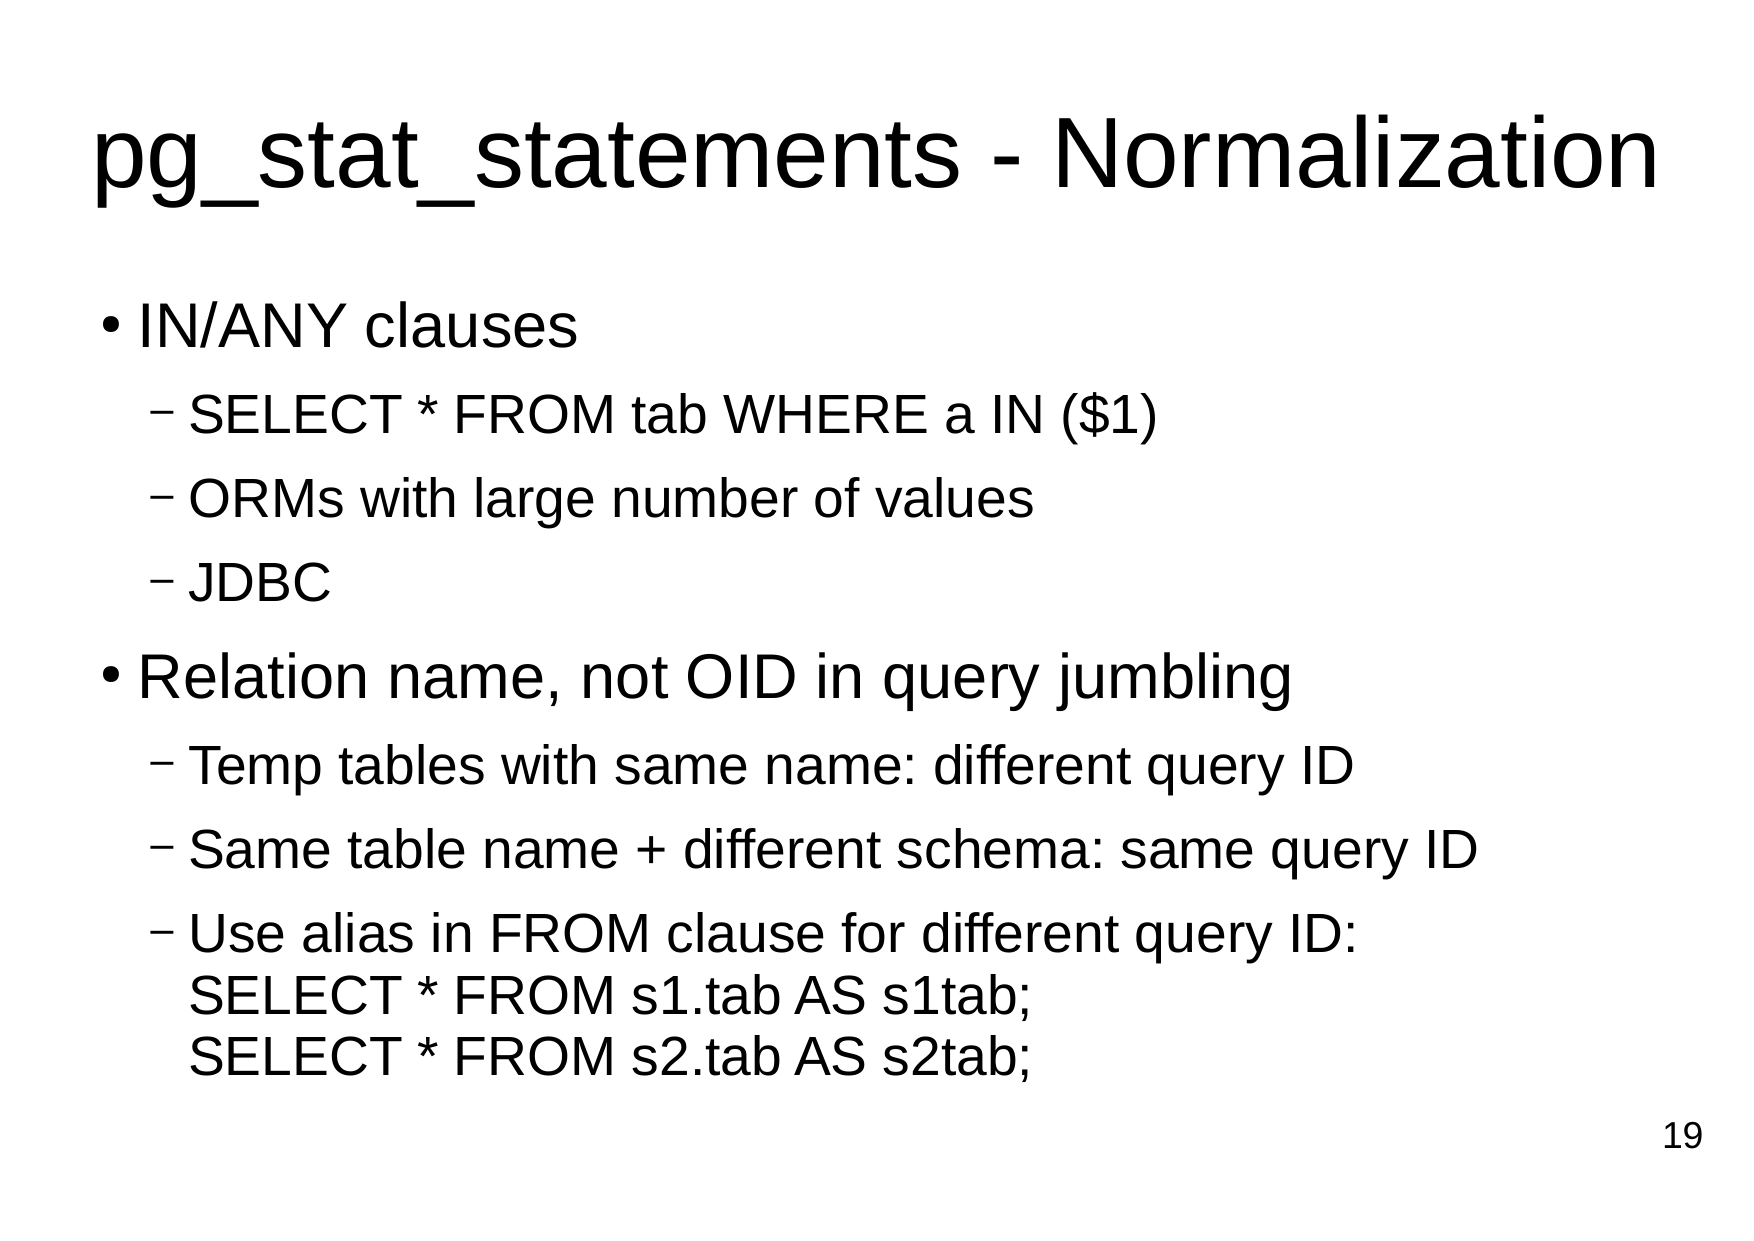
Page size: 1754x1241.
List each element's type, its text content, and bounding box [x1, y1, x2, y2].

text_box <number> [1447, 1106, 1719, 1201]
title pg_stat_statements - Normalization [87, 49, 1667, 257]
list IN/ANY clauses SELECT * FROM tab WHERE a IN ($1) ORMs with large number of values JDBC Relation name, not OID in query jumbling Temp tables with same name: different query ID Same table name + different schema: same query ID Use alias in FROM clause for different query ID: SELECT * FROM s1.tab AS s1tab; SELECT * FROM s2.tab AS s2tab; [87, 290, 1667, 1096]
